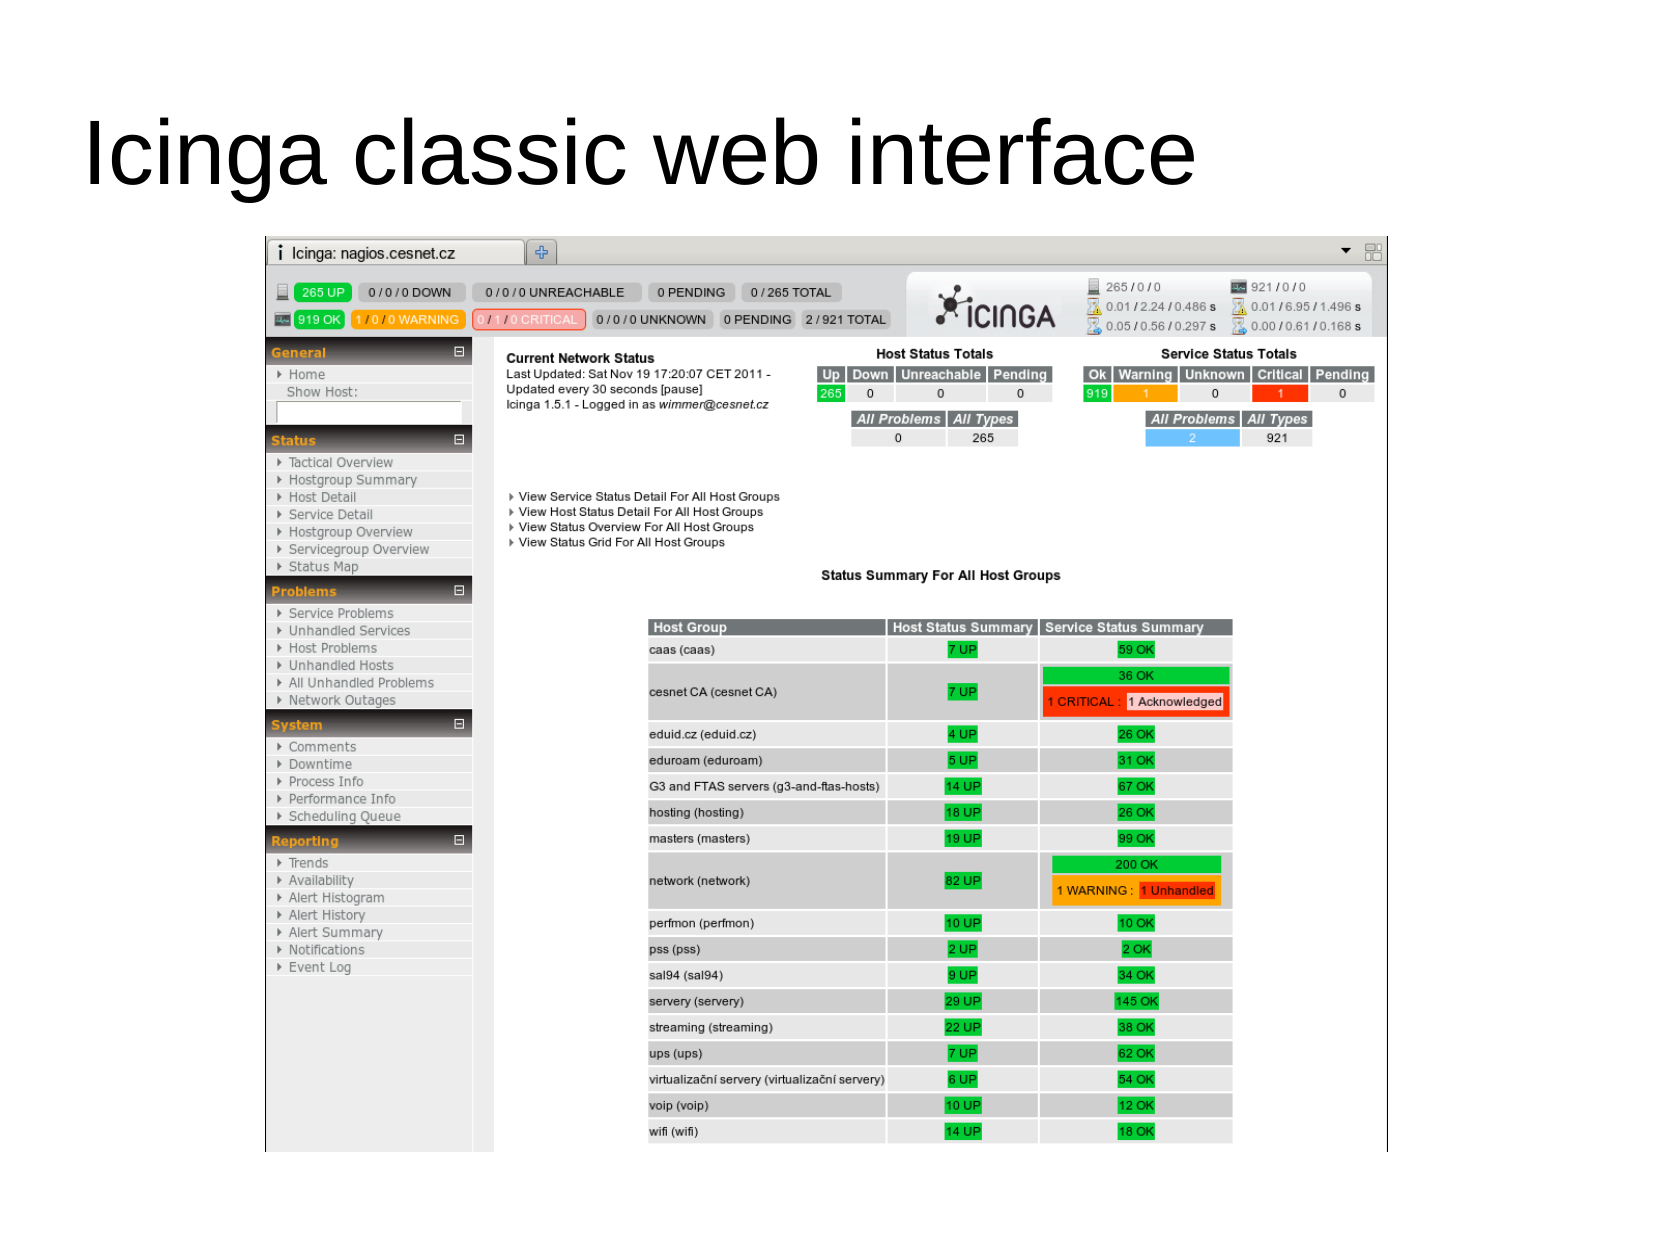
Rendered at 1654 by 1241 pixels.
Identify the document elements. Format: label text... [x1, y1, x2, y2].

picture [265, 236, 1388, 1152]
title Icinga classic web interface [82, 68, 1571, 237]
